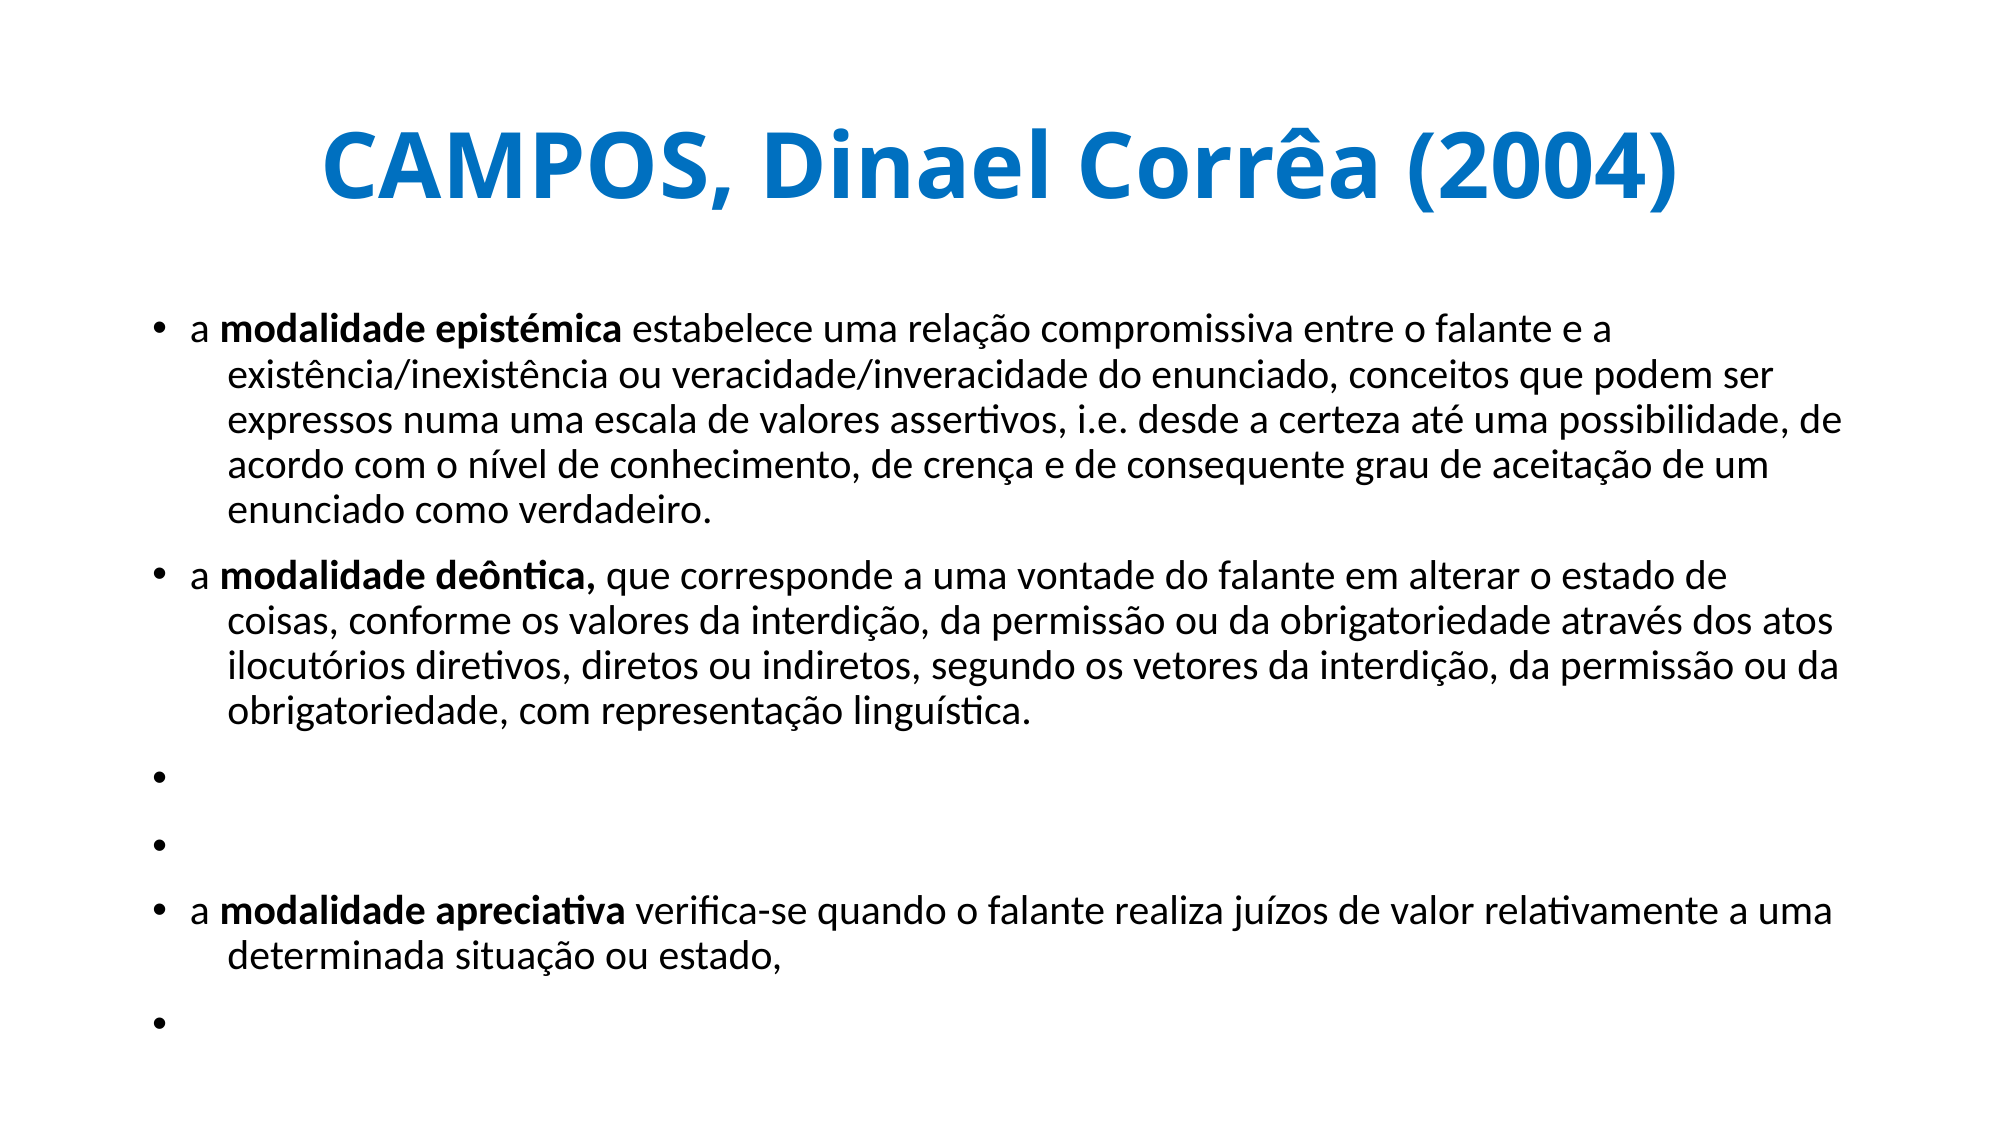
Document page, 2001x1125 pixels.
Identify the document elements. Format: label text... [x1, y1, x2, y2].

title CAMPOS, Dinael Corrêa (2004) [137, 59, 1863, 278]
list a modalidade epistémica estabelece uma relação compromissiva entre o falante e a existência/inexistência ou veracidade/inveracidade do enunciado, conceitos que podem ser expressos numa uma escala de valores assertivos, i.e. desde a certeza até uma possibilidade, de acordo com o nível de conhecimento, de crença e de consequente grau de aceitação de um enunciado como verdadeiro. a modalidade deôntica, que corresponde a uma vontade do falante em alterar o estado de coisas, conforme os valores da interdição, da permissão ou da obrigatoriedade através dos atos ilocutórios diretivos, diretos ou indiretos, segundo os vetores da interdição, da permissão ou da obrigatoriedade, com representação linguística. a modalidade apreciativa verifica-se quando o falante realiza juízos de valor relativamente a uma determinada situação ou estado, [137, 299, 1863, 1014]
